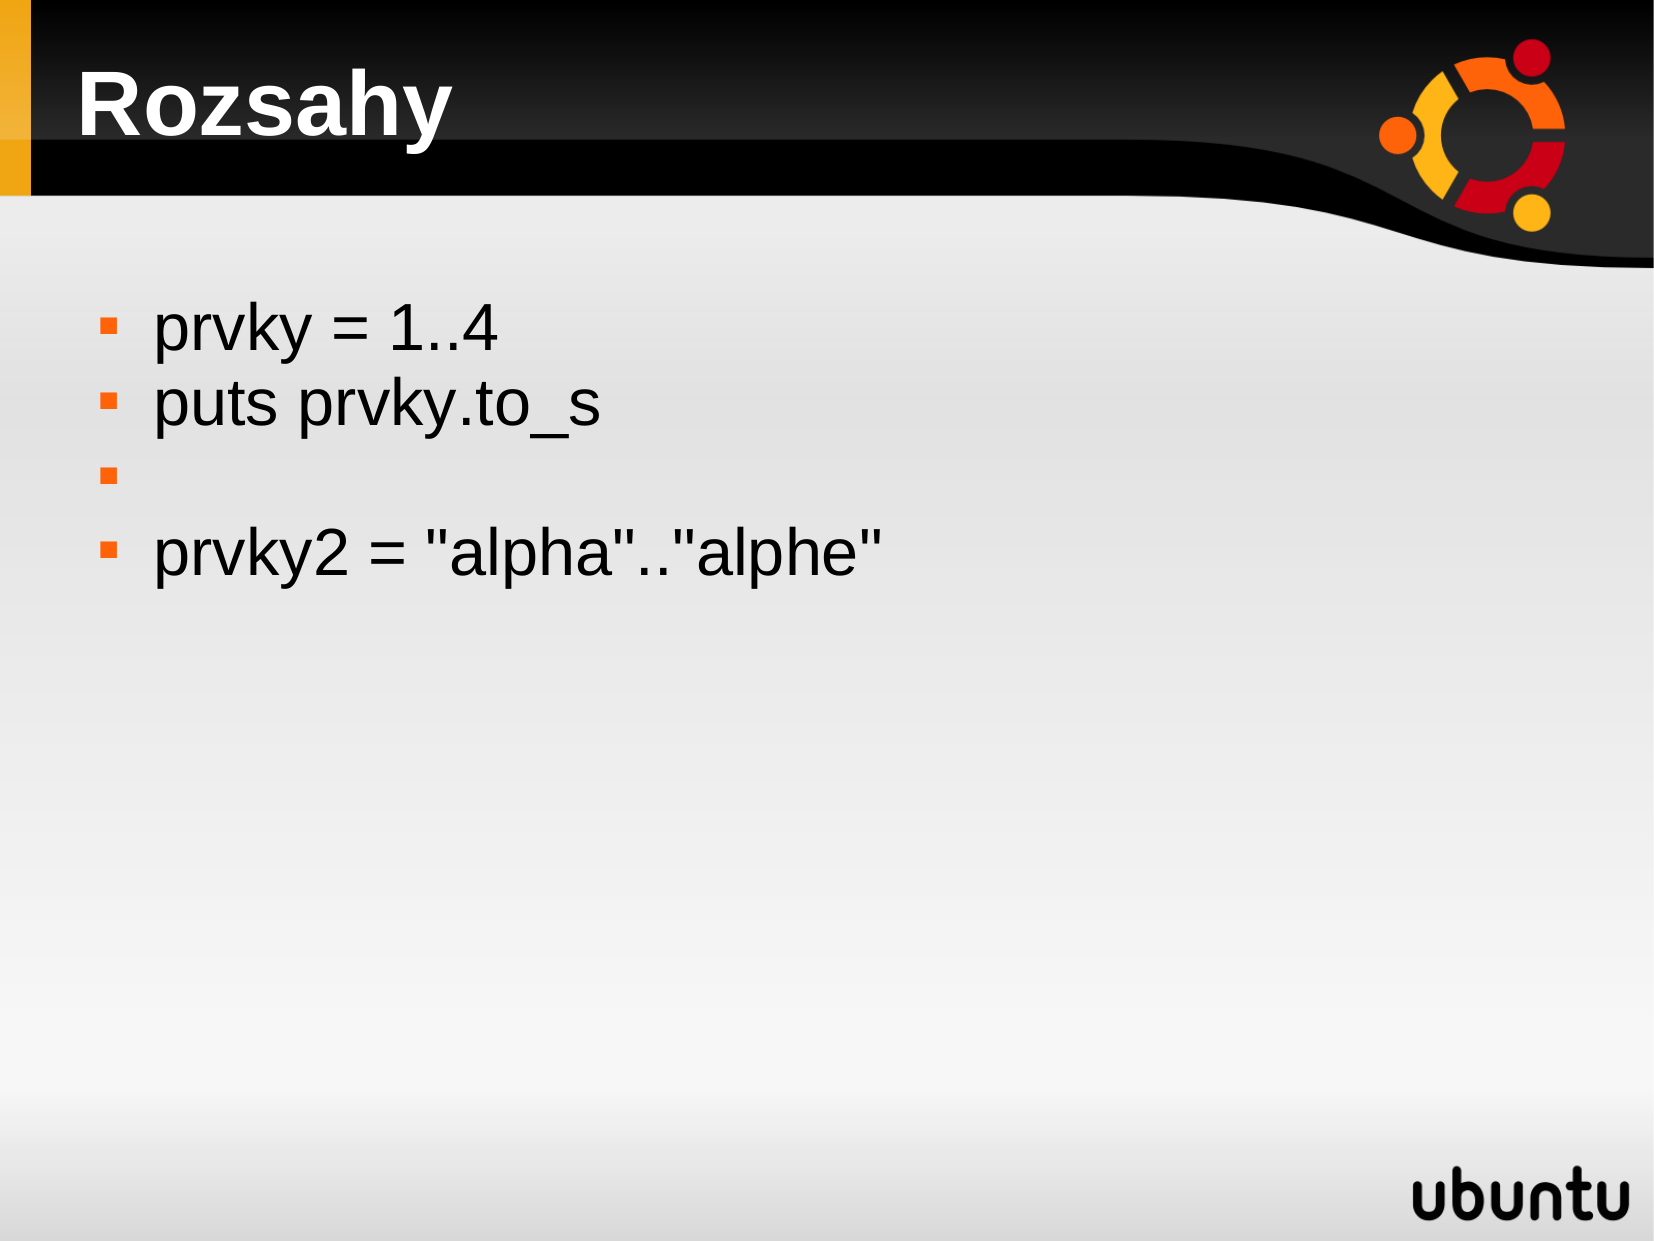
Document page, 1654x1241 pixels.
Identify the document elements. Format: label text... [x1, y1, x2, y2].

title Rozsahy [76, 0, 1565, 208]
list prvky = 1..4 puts prvky.to_s prvky2 = "alpha".."alphe" [82, 290, 1571, 1109]
picture [0, 0, 1654, 1241]
